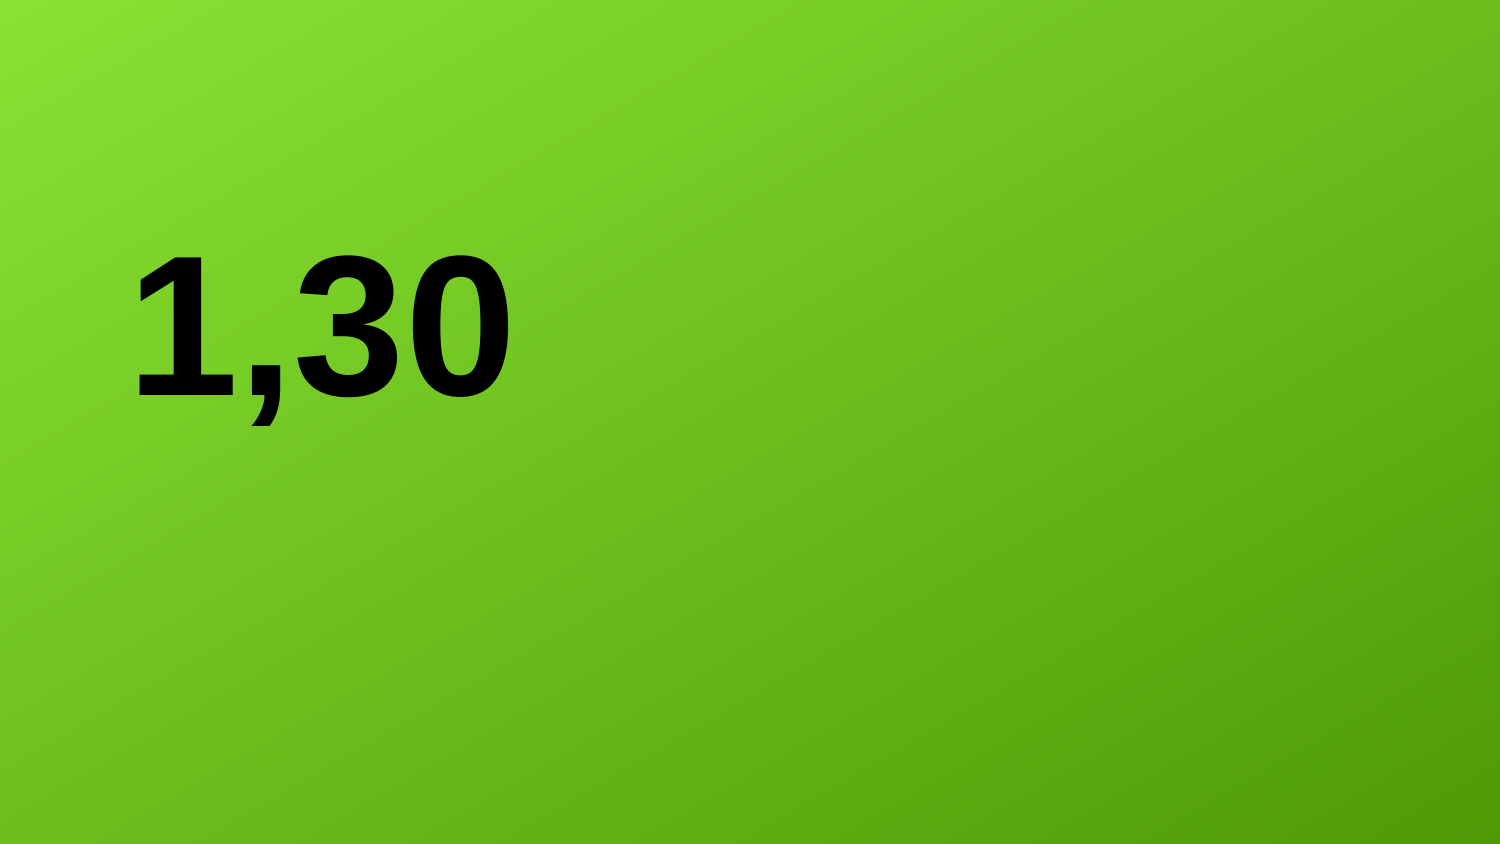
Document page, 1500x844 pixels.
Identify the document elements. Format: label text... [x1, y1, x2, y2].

text_box 1,30 [112, 259, 1388, 450]
text_box 1,30 [440, 277, 480, 375]
